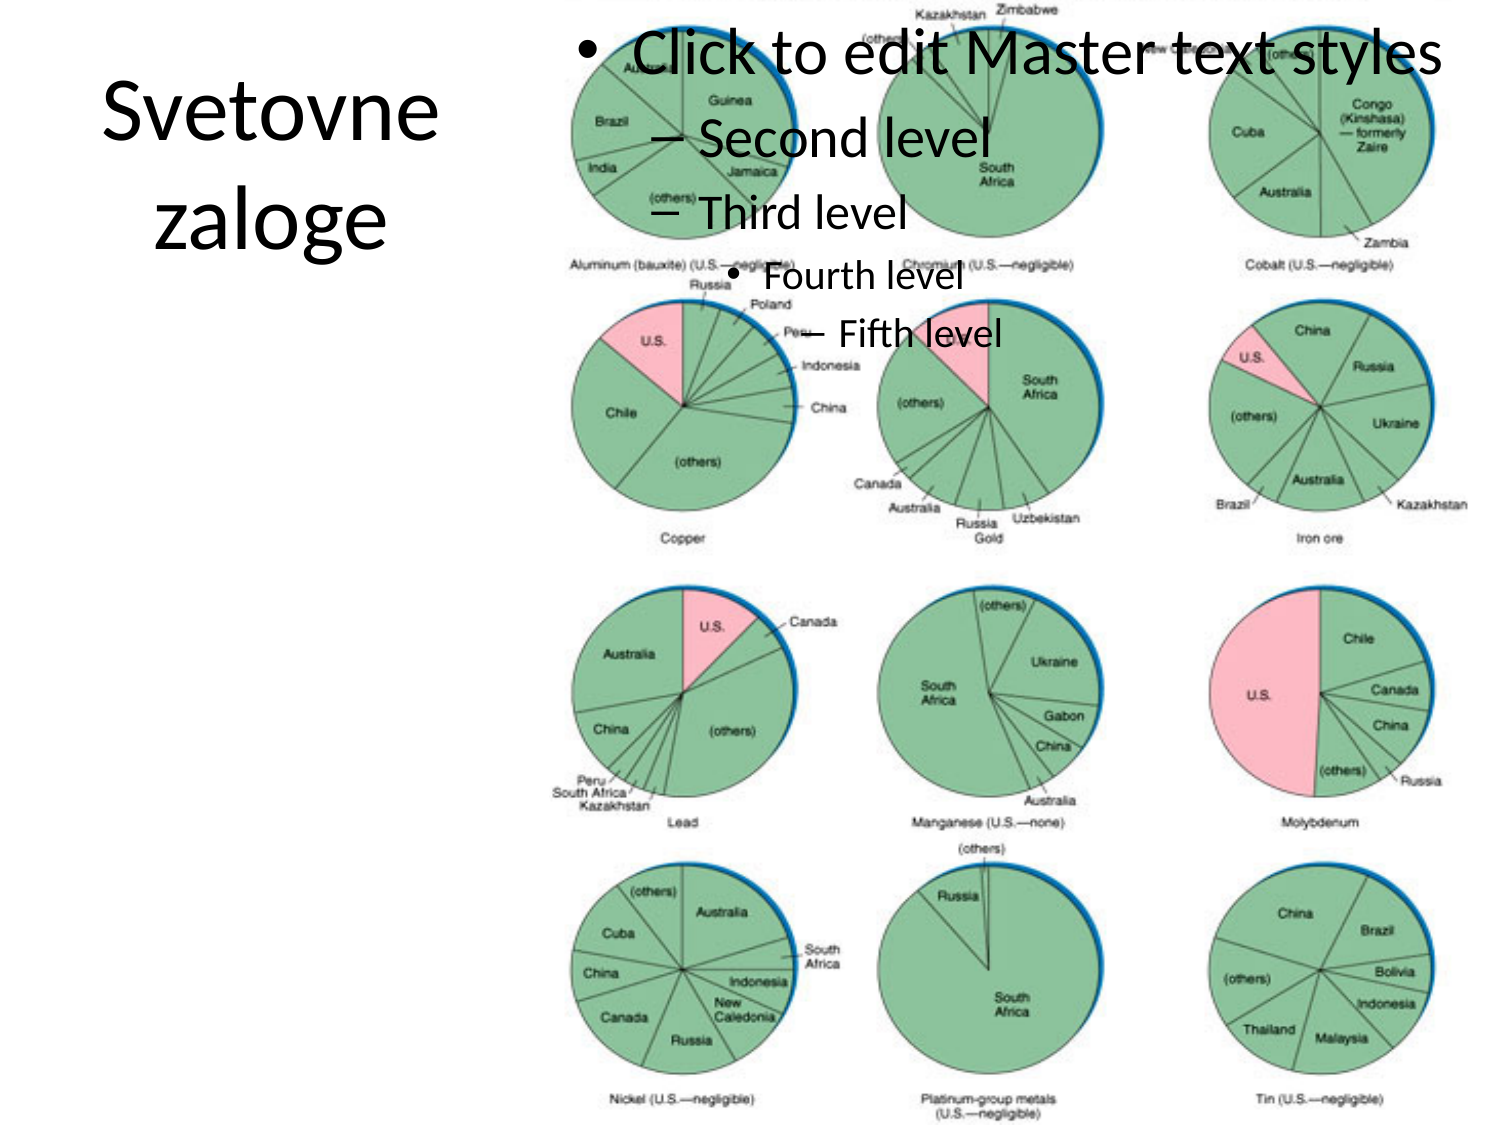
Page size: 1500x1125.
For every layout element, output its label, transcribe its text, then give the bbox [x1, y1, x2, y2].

picture [549, 0, 1472, 1125]
title Svetovne zaloge [0, 0, 544, 317]
